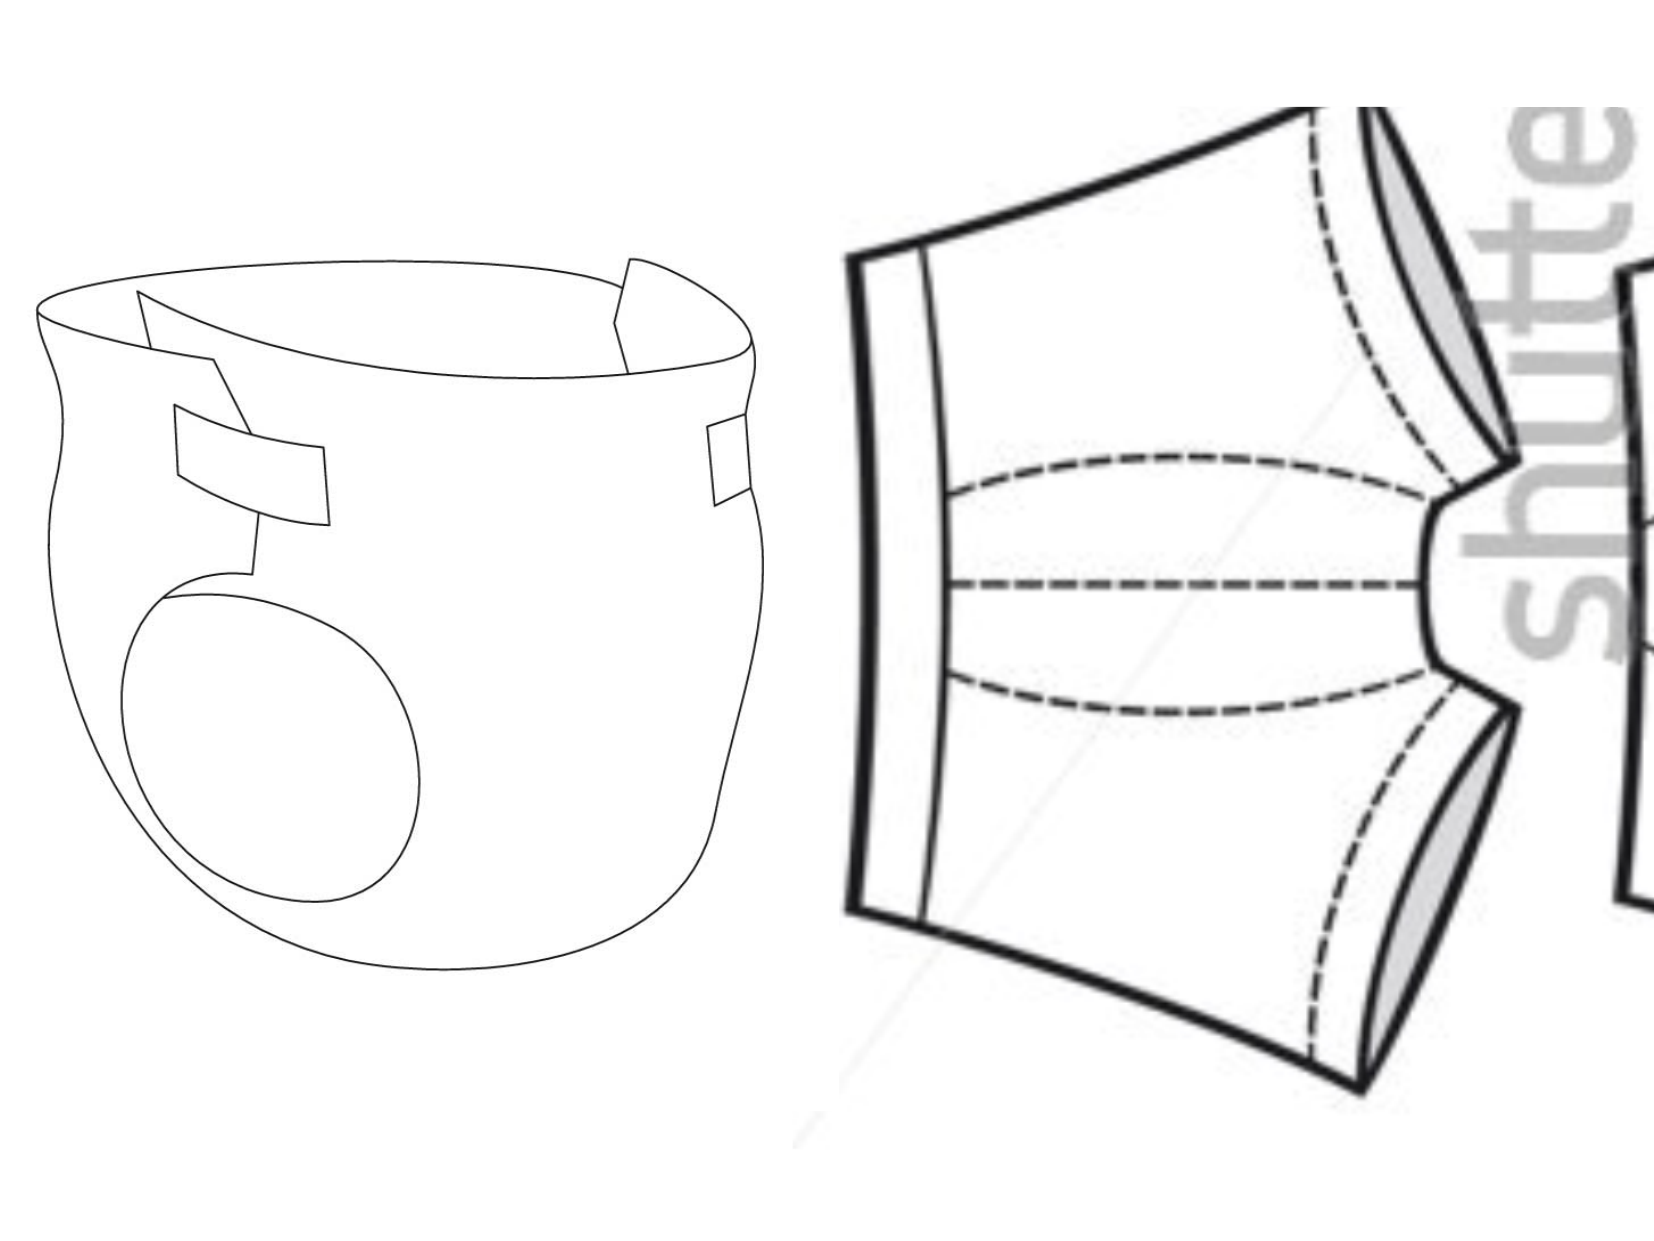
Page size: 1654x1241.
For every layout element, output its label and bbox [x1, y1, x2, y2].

picture [0, 106, 1654, 1151]
